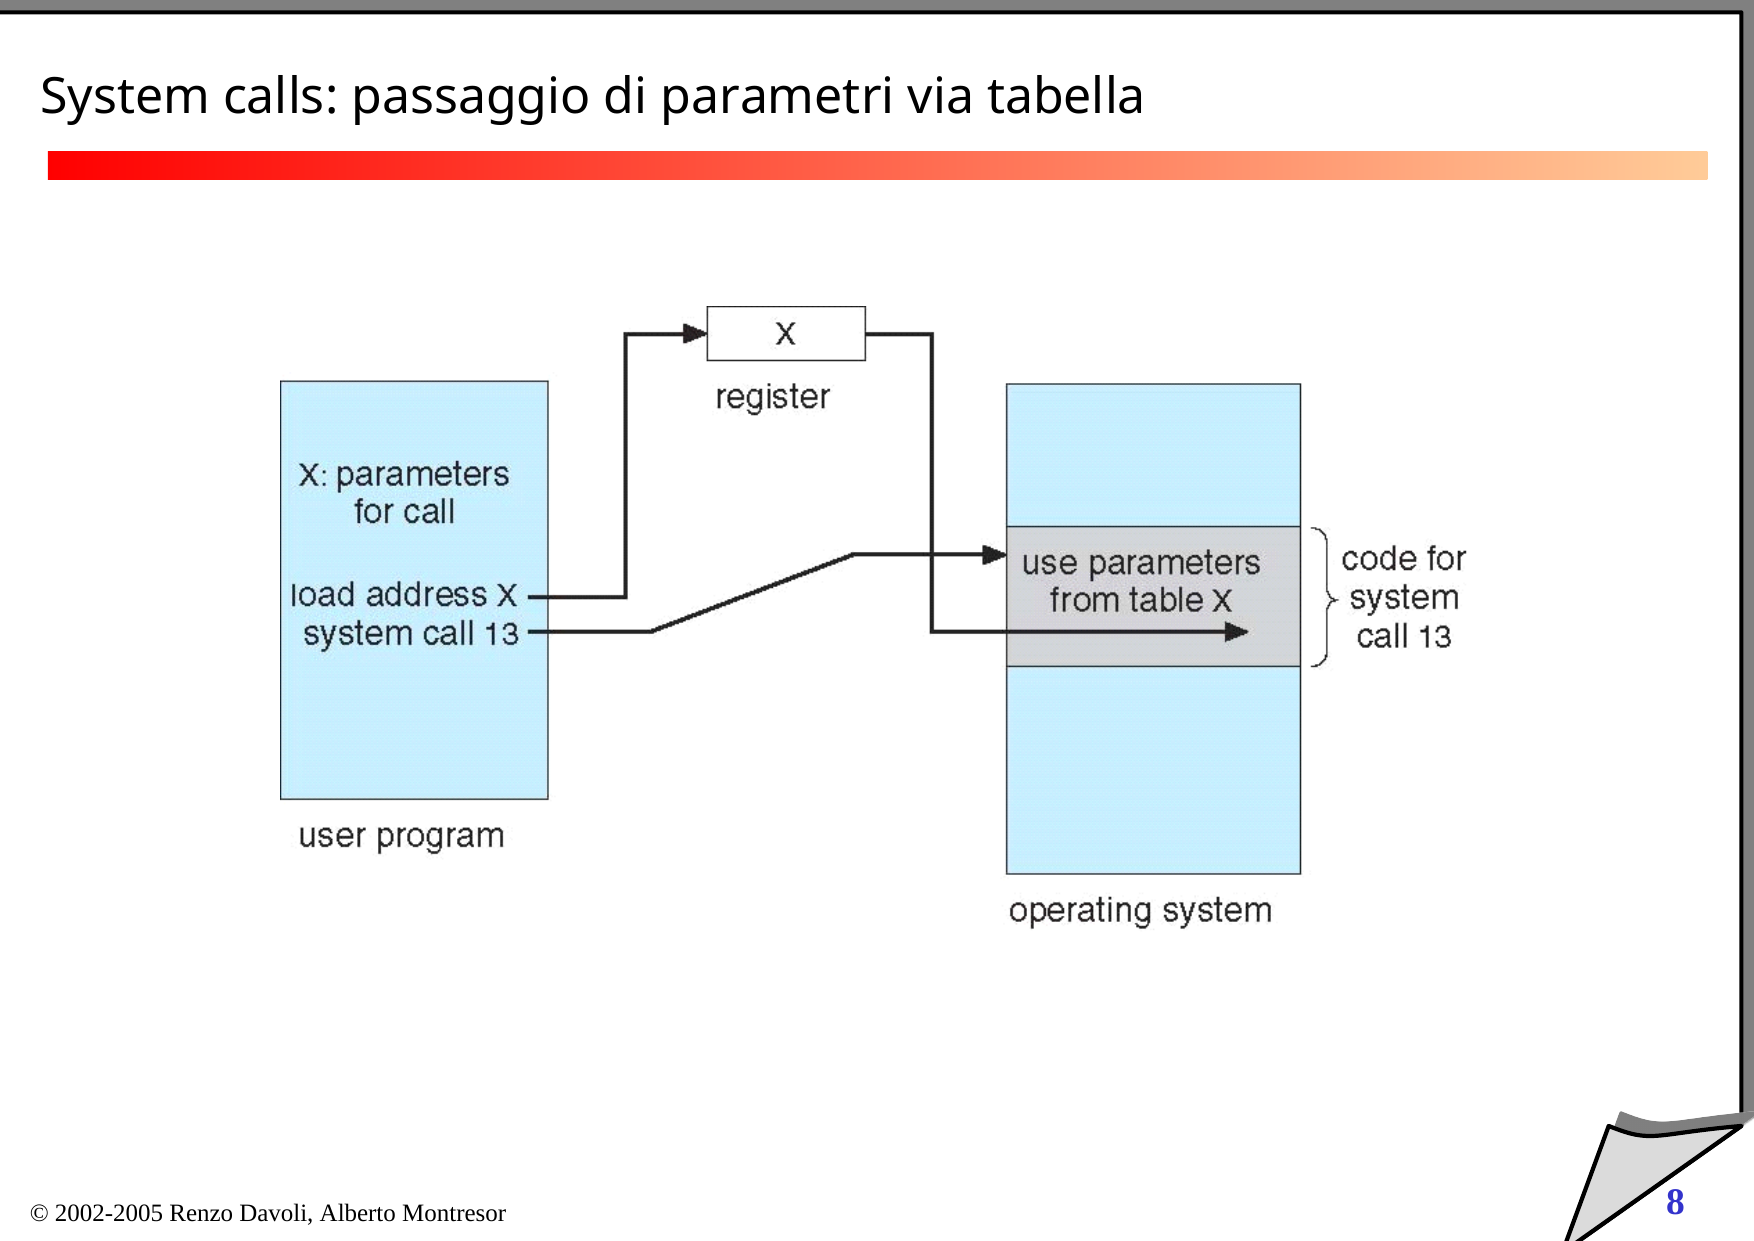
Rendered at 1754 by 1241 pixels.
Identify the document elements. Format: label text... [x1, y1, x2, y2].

picture [280, 306, 1476, 933]
title System calls: passaggio di parametri via tabella [40, 49, 1714, 144]
